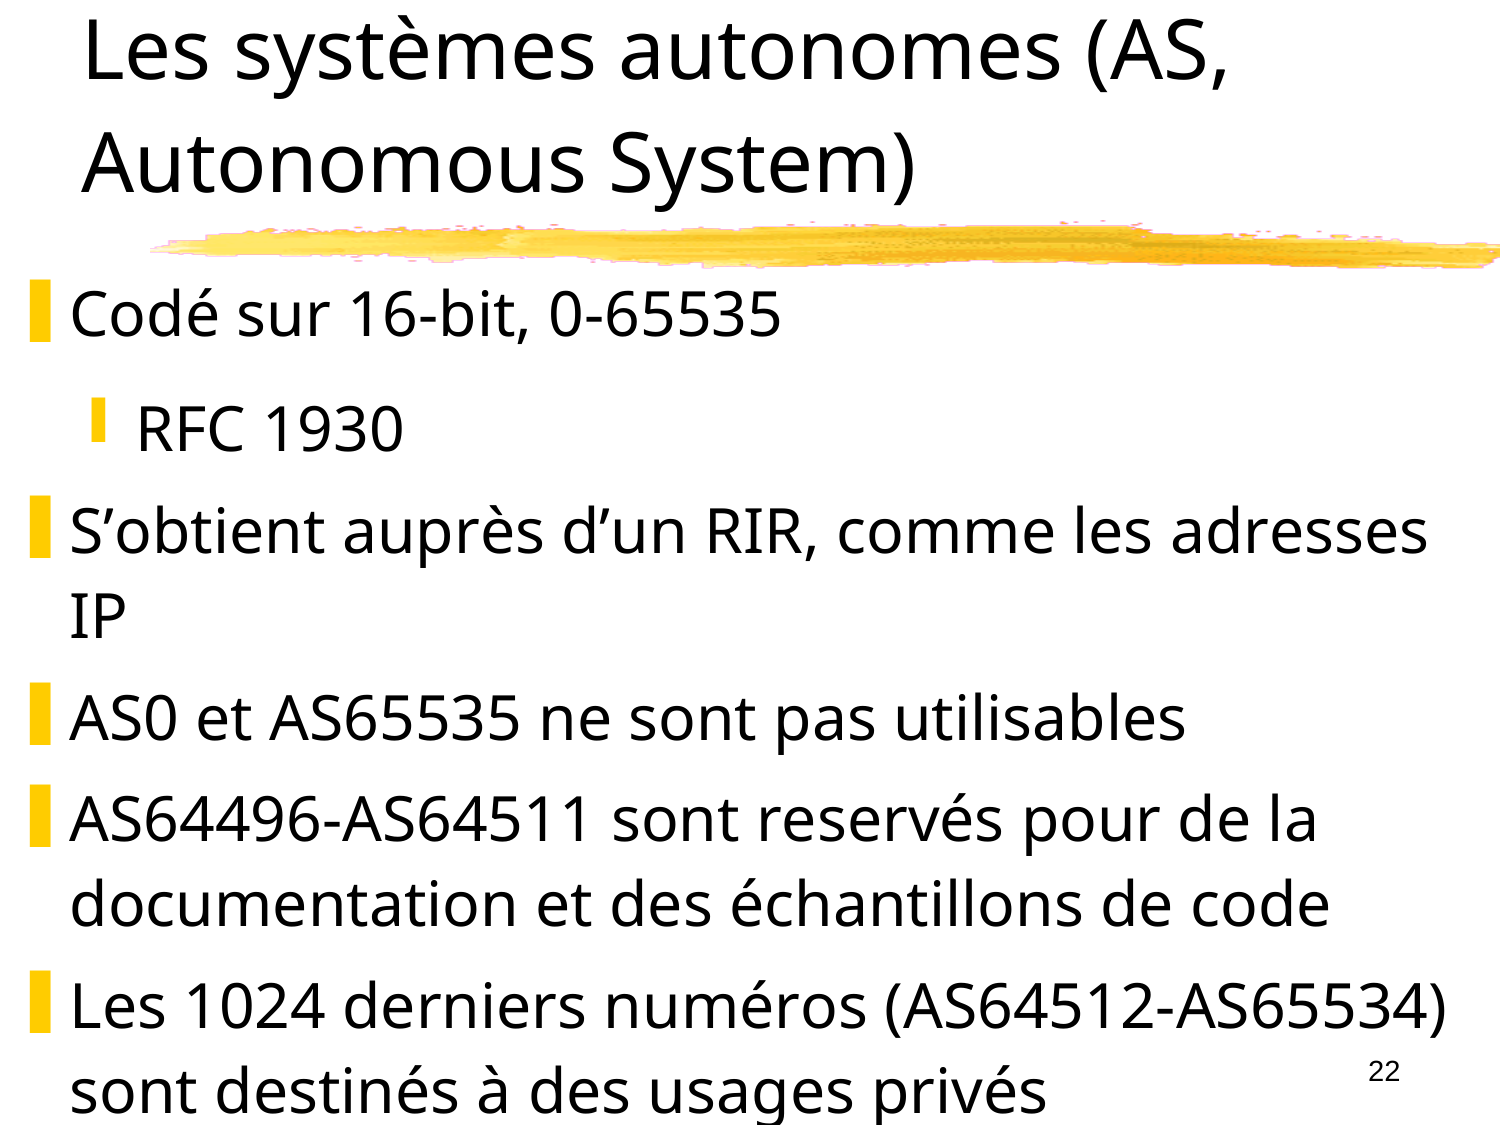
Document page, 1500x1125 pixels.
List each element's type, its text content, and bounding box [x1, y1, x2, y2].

list Codé sur 16-bit, 0-65535 RFC 1930 S’obtient auprès d’un RIR, comme les adresses IP AS0 et AS65535 ne sont pas utilisables AS64496-AS64511 sont reservés pour de la documentation et des échantillons de code Les 1024 derniers numéros (AS64512-AS65534) sont destinés à des usages privés Desormais sur 32 bits(0-42949672955) RFC 4893 et RFC5396 [0, 262, 1500, 1125]
picture [150, 215, 1500, 262]
title Les systèmes autonomes (AS, Autonomous System)‏ [66, 9, 1342, 225]
